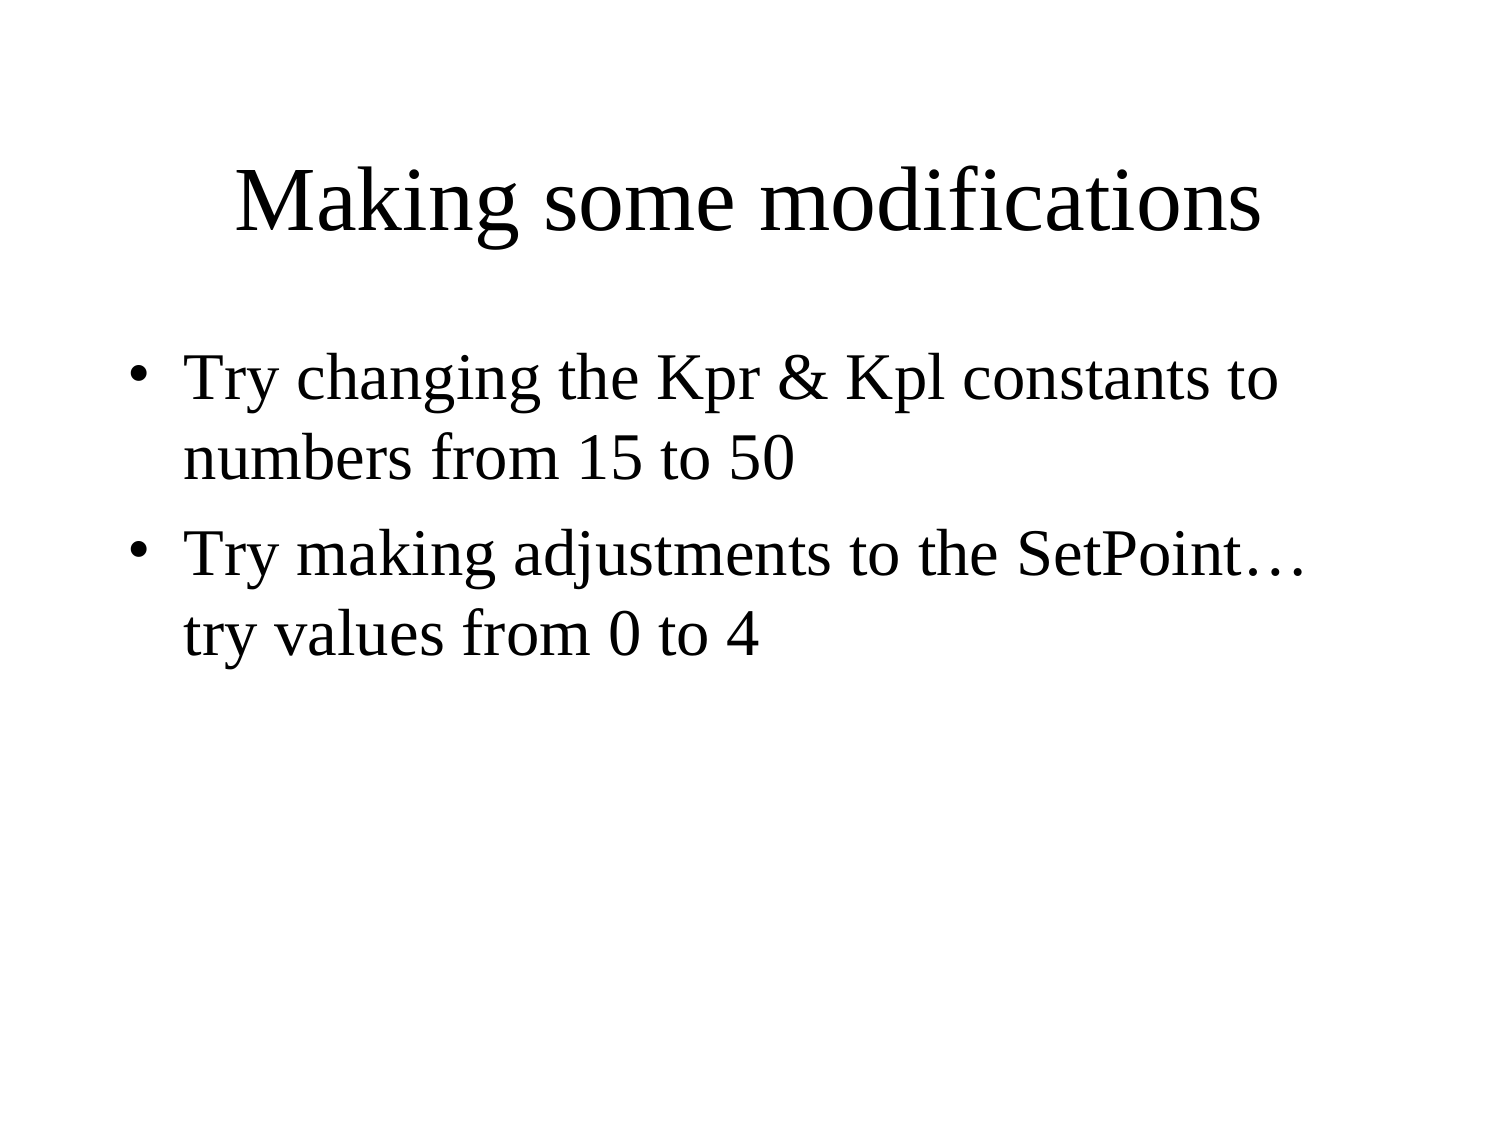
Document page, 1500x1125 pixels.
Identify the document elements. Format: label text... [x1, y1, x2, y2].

list Try changing the Kpr & Kpl constants to numbers from 15 to 50 Try making adjustments to the SetPoint…try values from 0 to 4 [112, 324, 1388, 1001]
title Making some modifications [112, 99, 1388, 288]
